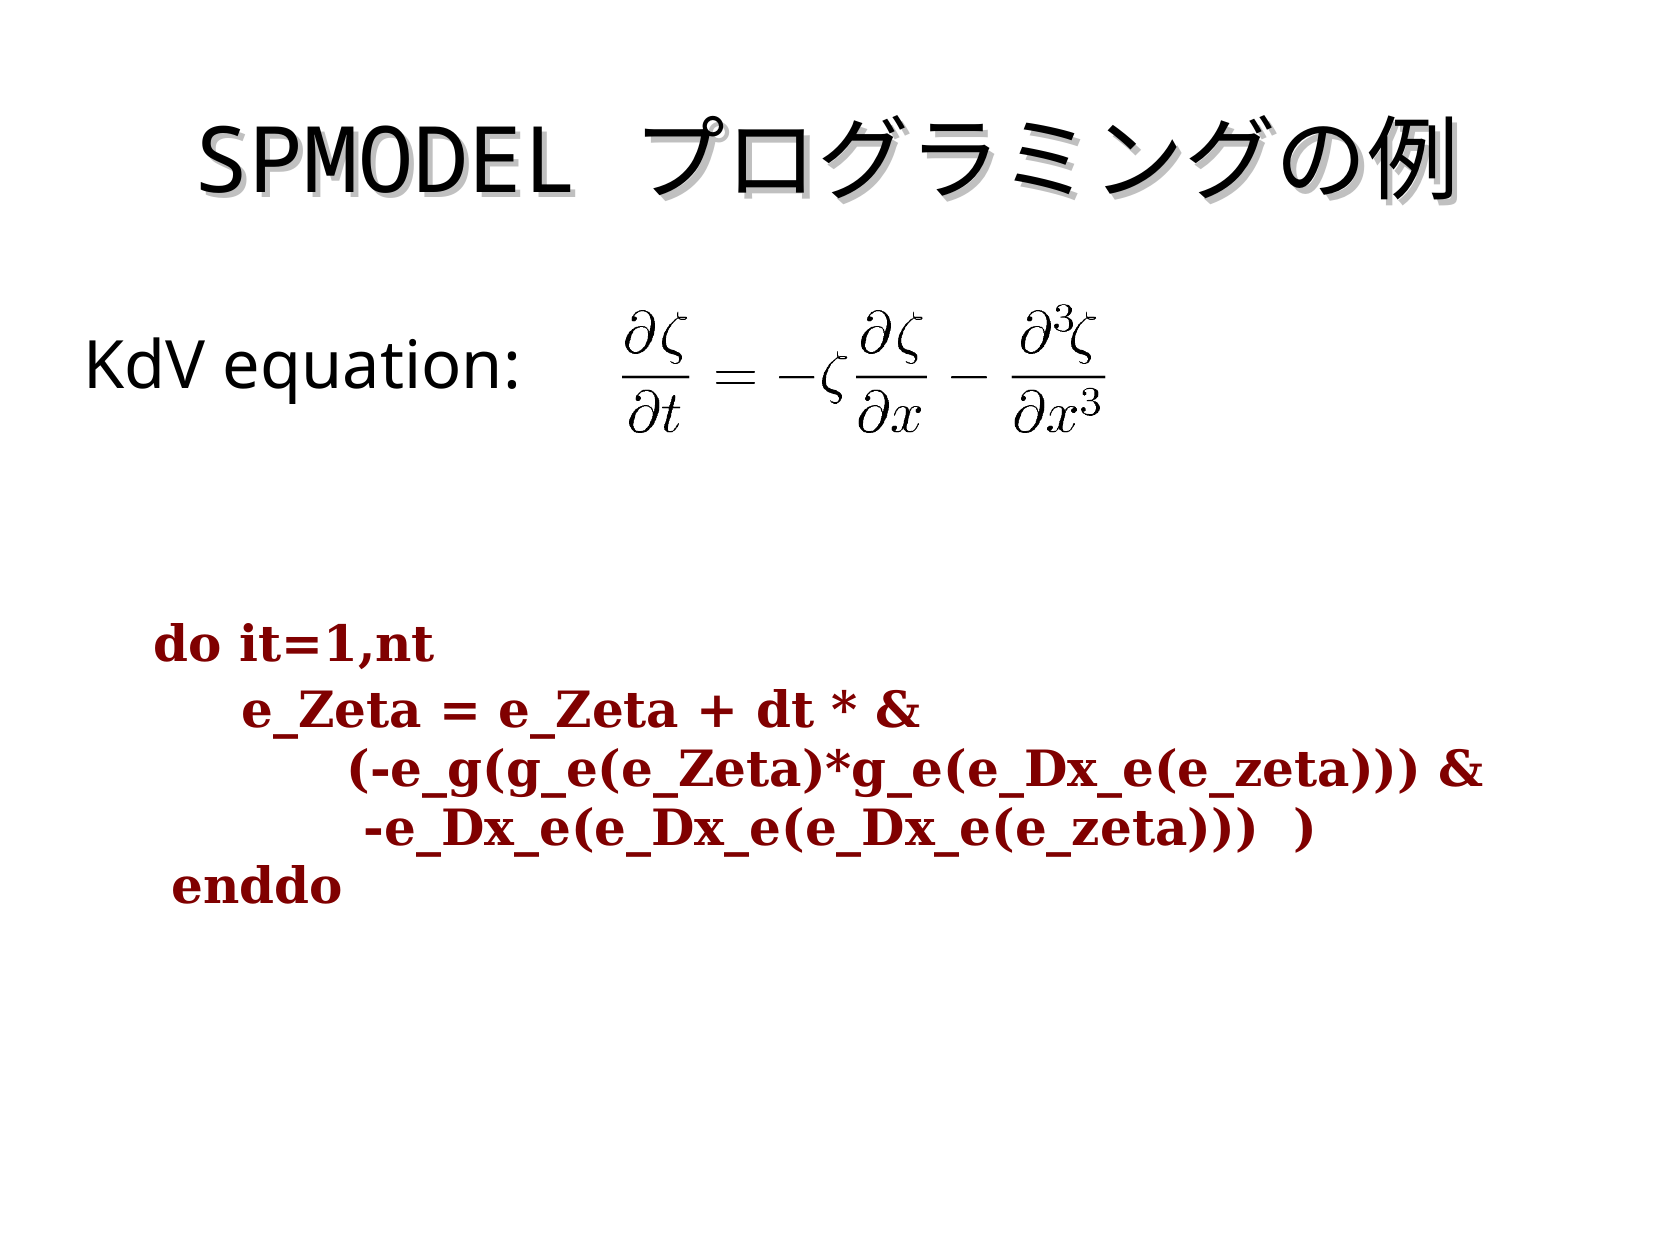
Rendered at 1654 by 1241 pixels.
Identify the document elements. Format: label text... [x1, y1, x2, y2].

picture [617, 300, 1108, 435]
list KdV equation: do it=1,nt e_Zeta = e_Zeta + dt * & (-e_g(g_e(e_Zeta)*g_e(e_Dx_e(e_zeta))) & -e_Dx_e(e_Dx_e(e_Dx_e(e_zeta))) ) enddo [65, 317, 1555, 1122]
title SPMODEL プログラミングの例 [82, 56, 1571, 250]
